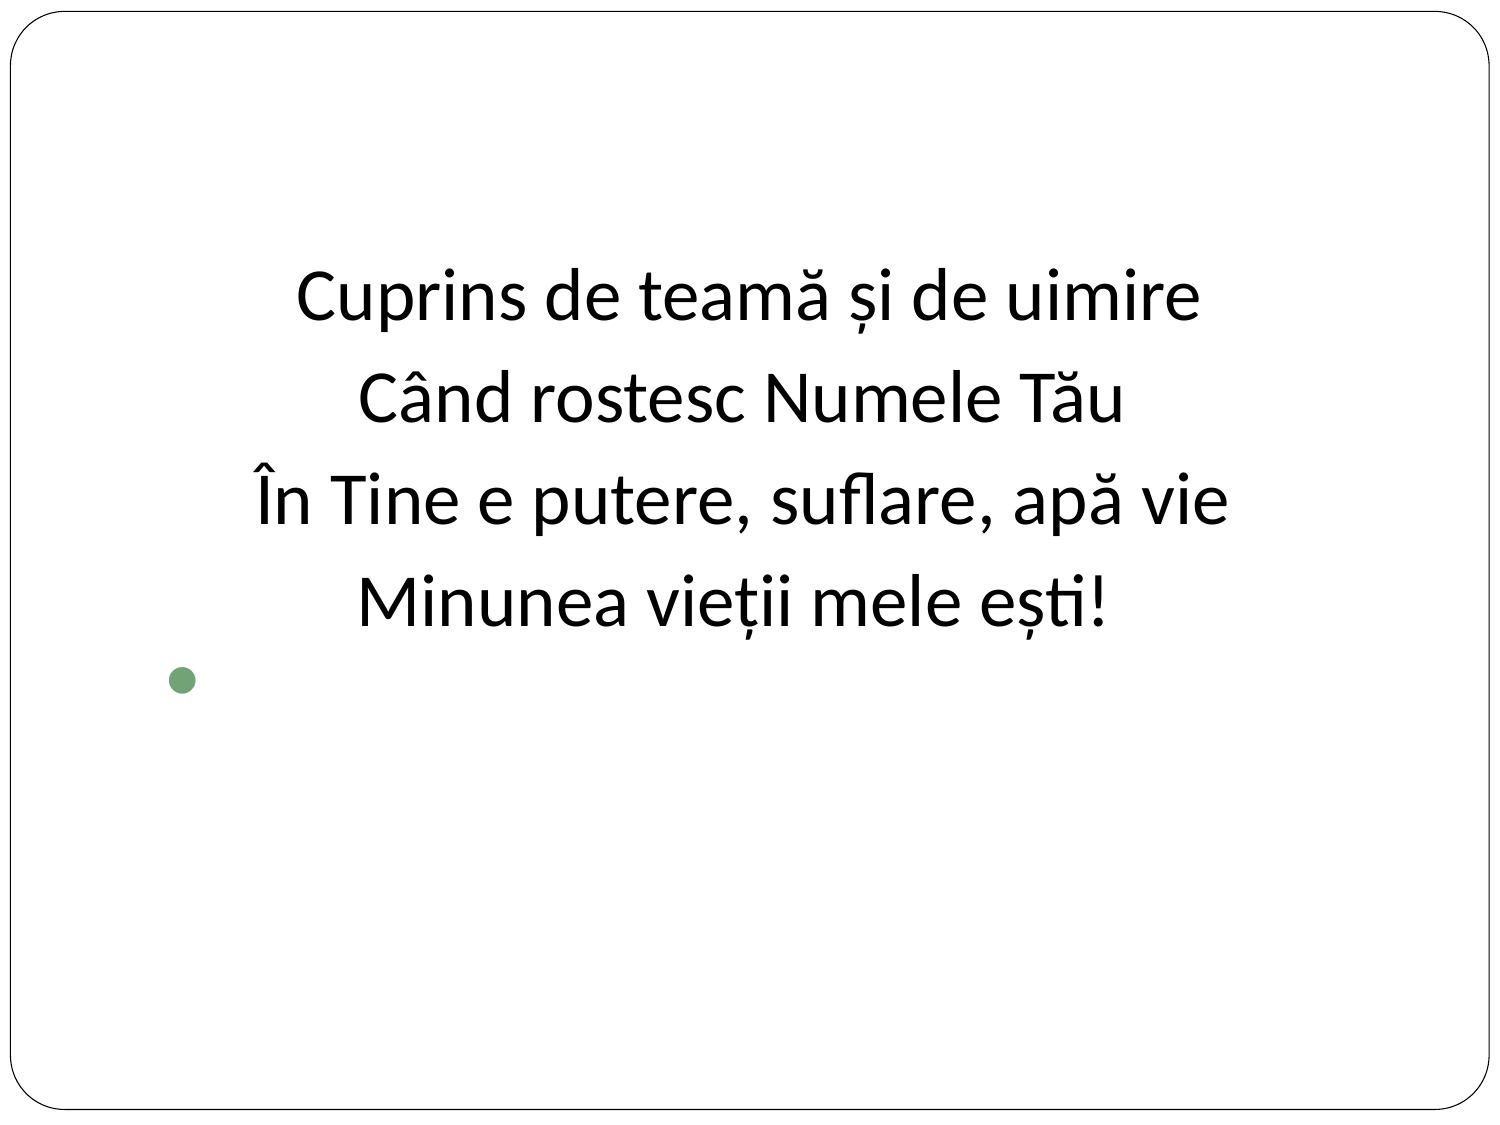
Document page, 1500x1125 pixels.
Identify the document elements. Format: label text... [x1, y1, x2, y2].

list Cuprins de teamă și de uimire Când rostesc Numele Tău În Tine e putere, suflare, apă vie Minunea vieții mele ești! [150, 237, 1426, 988]
